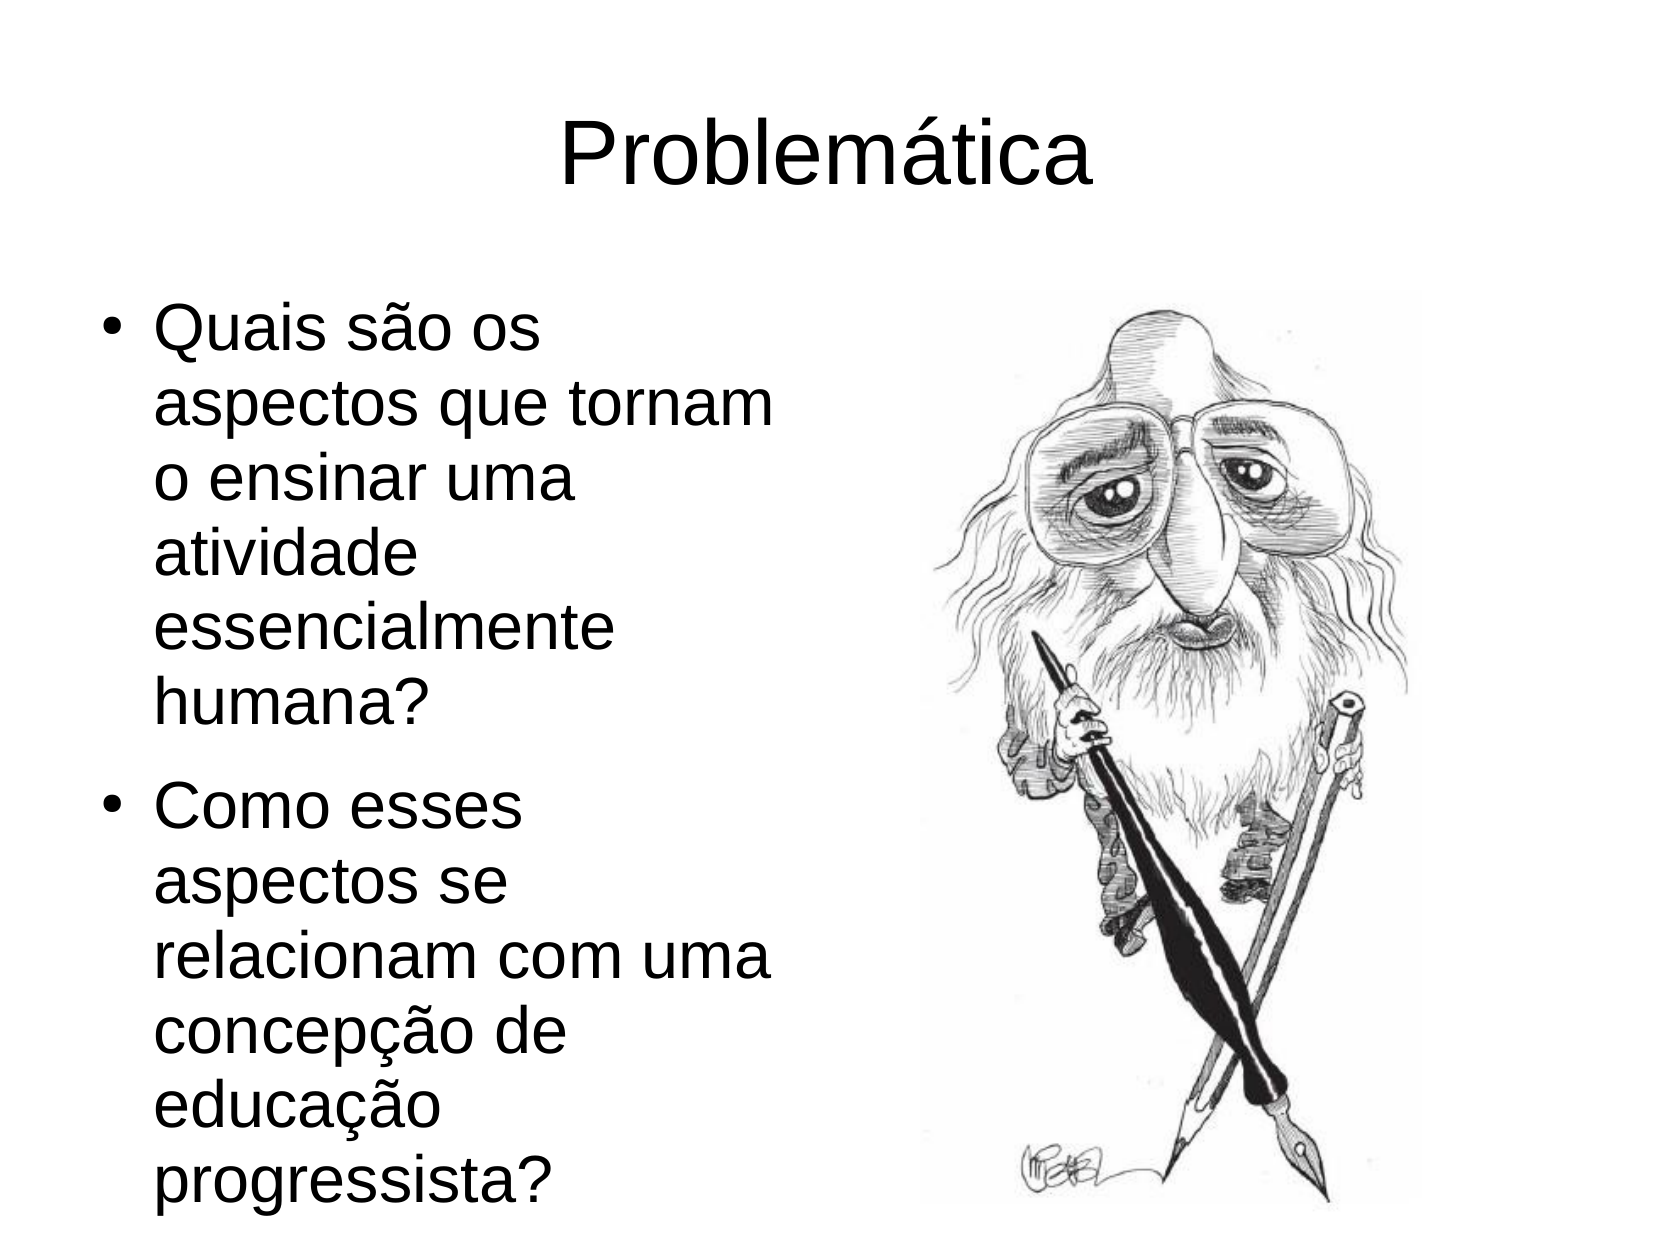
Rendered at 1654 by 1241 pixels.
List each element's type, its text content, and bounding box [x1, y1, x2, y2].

picture [920, 290, 1447, 1220]
list Quais são os aspectos que tornam o ensinar uma atividade essencialmente humana? Como esses aspectos se relacionam com uma concepção de educação progressista? [82, 290, 809, 1217]
title Problemática [82, 49, 1571, 257]
